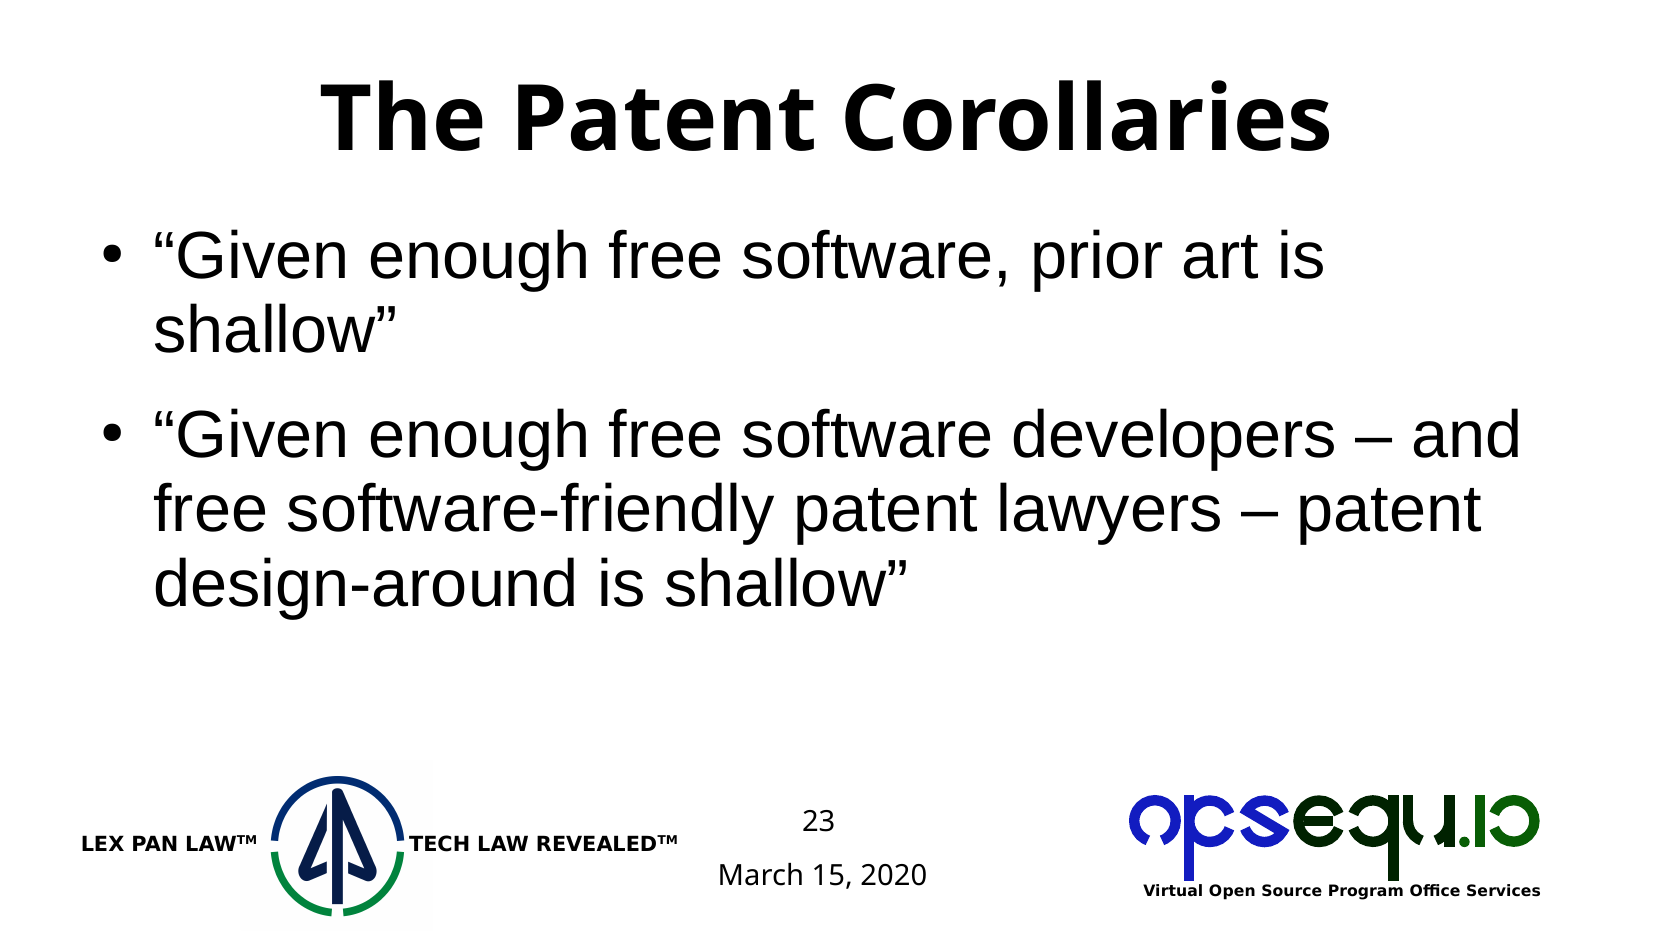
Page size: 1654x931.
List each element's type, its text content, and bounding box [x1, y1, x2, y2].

title The Patent Corollaries [82, 37, 1571, 193]
picture [240, 760, 433, 931]
list “Given enough free software, prior art is shallow” “Given enough free software developers – and free software-friendly patent lawyers – patent design-around is shallow” [82, 217, 1571, 758]
